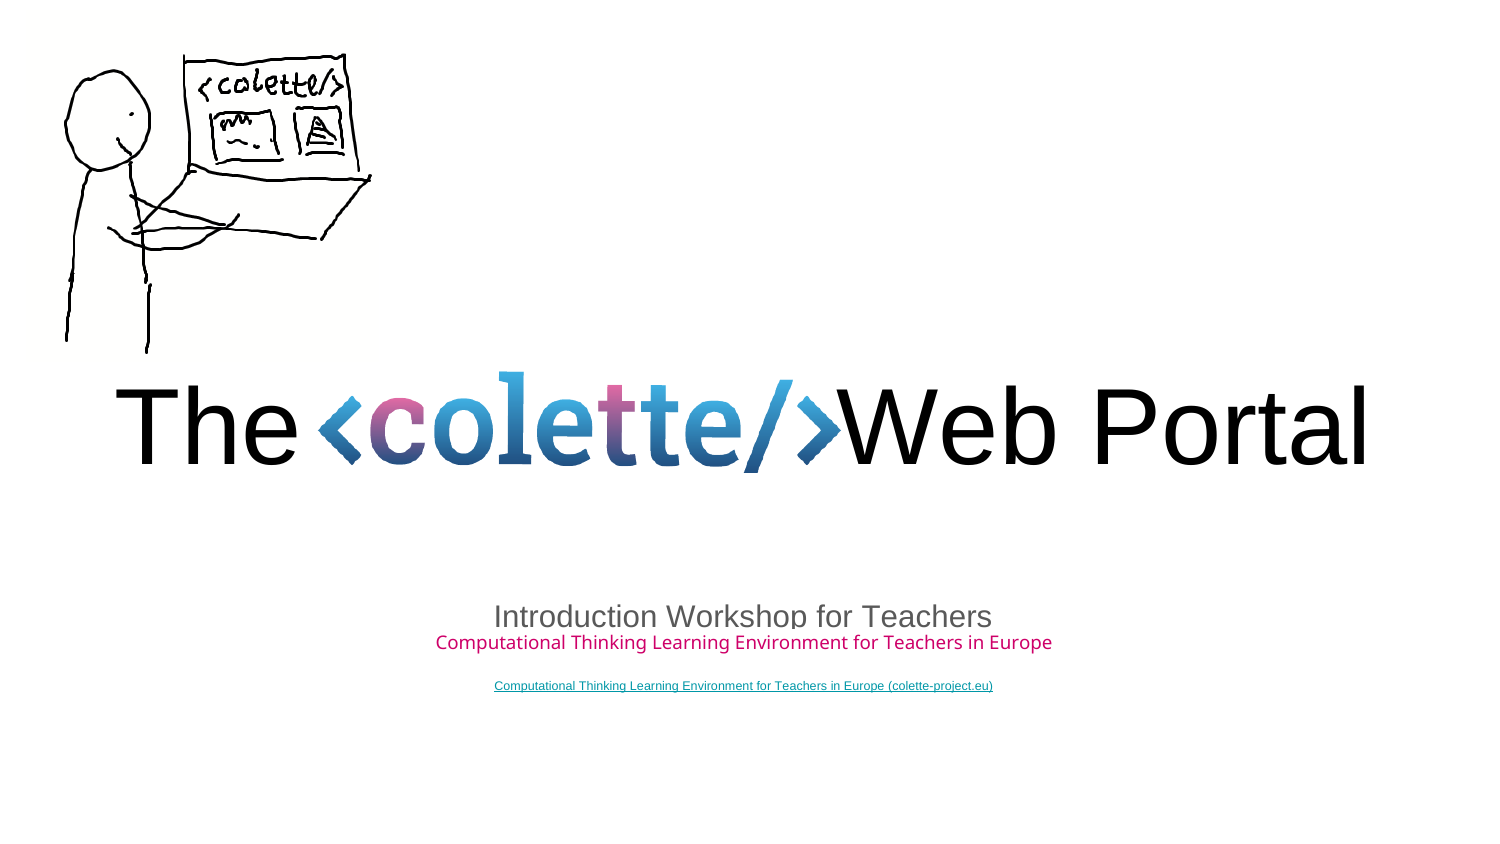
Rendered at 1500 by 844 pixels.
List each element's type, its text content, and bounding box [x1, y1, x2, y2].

picture [26, 10, 923, 537]
title The <colette/> Web Portal [379, 166, 1443, 503]
title The <colette/> Web Portal [44, 362, 235, 503]
subtitle Introduction Workshop for Teachers Computational Thinking Learning Environment for Teachers in Europe Computational Thinking Learning Environment for Teachers in Europe (colette-project.eu) [44, 590, 1443, 721]
